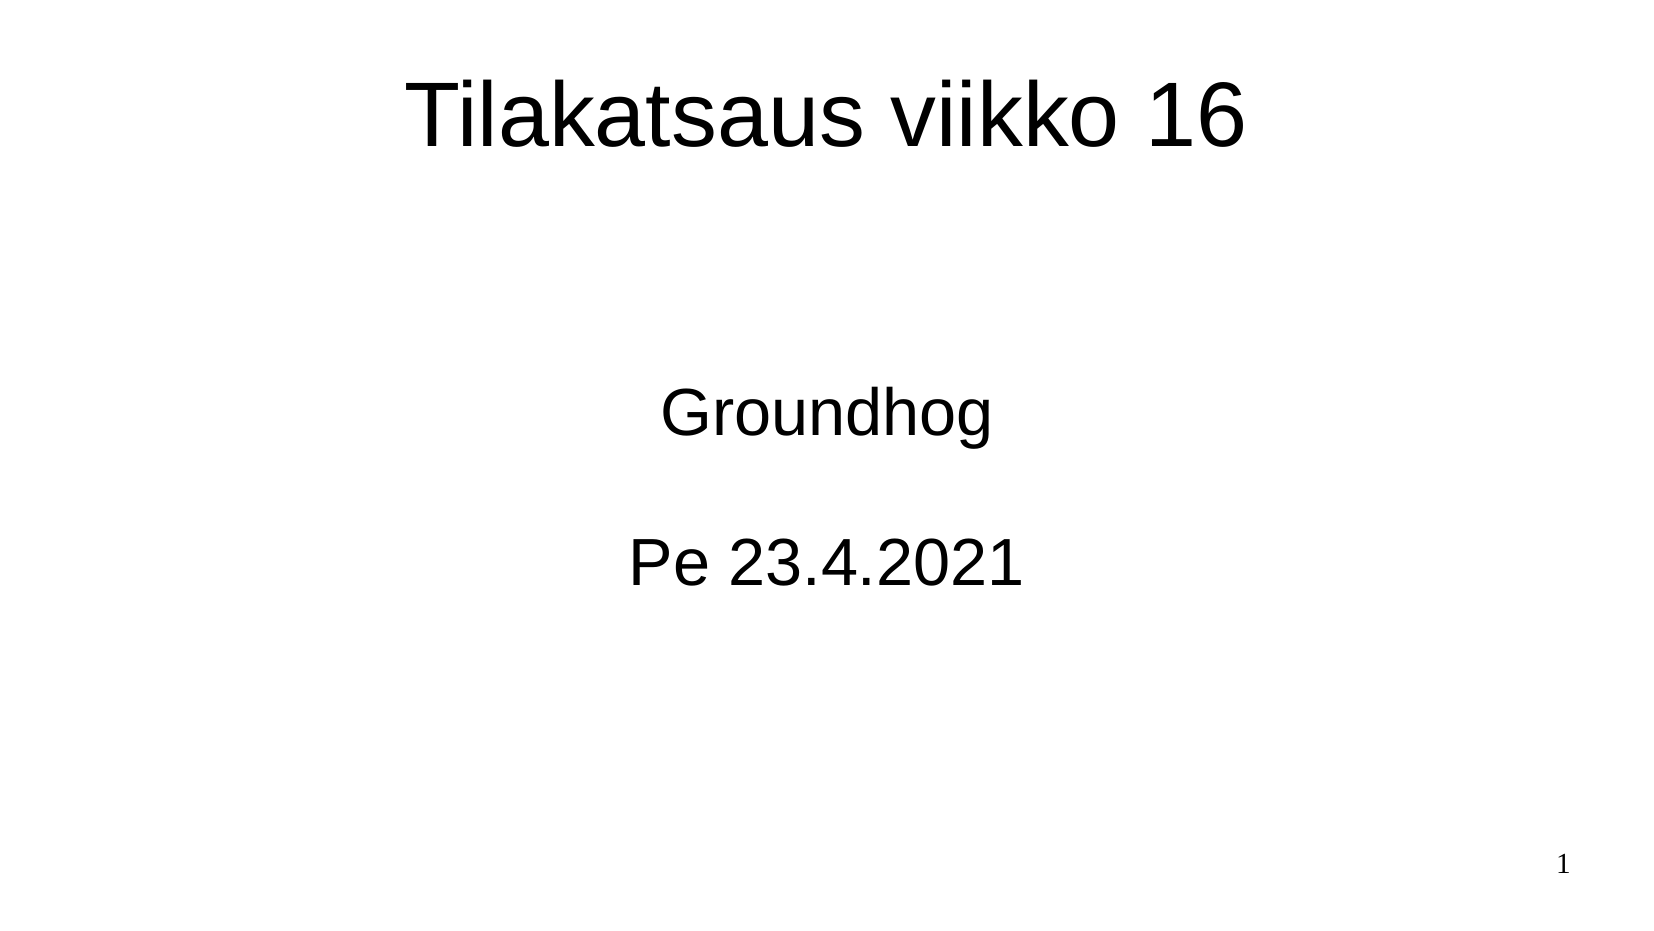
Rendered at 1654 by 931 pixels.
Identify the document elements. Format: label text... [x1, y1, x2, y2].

title Tilakatsaus viikko 16 [82, 37, 1571, 193]
subtitle Groundhog Pe 23.4.2021 [82, 217, 1571, 758]
